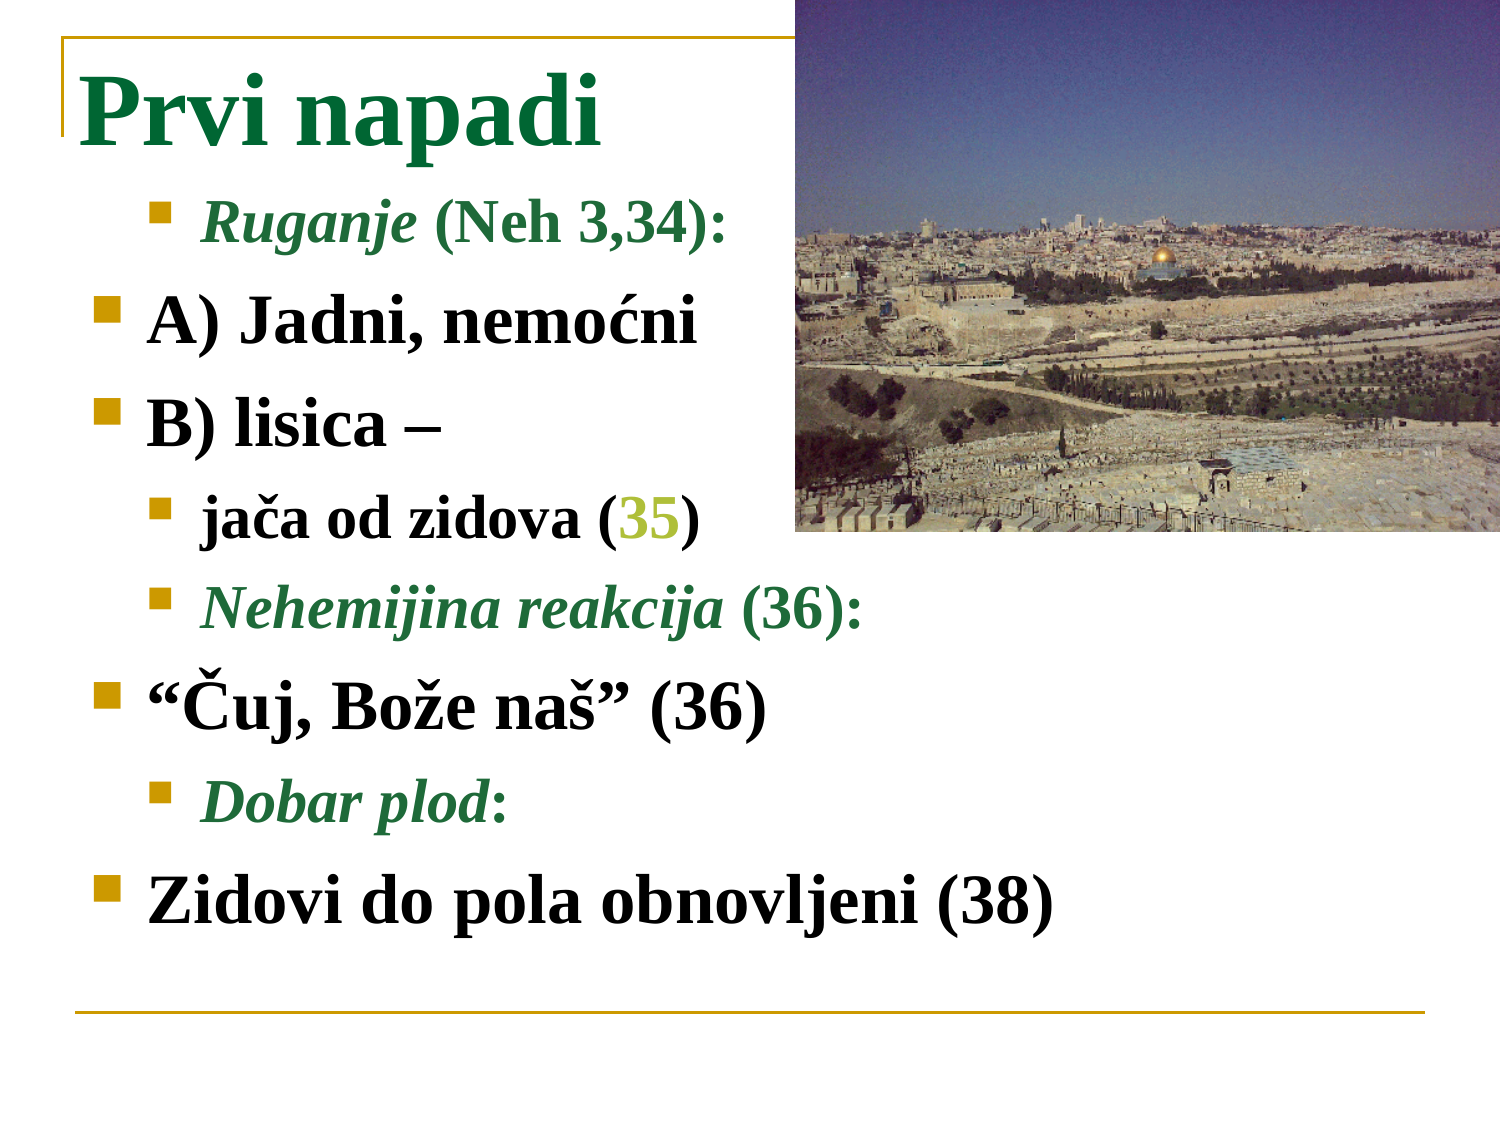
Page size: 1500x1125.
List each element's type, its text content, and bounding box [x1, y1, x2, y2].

list Ruganje (Neh 3,34): A) Jadni, nemoćni B) lisica – jača od zidova (35) Nehemijina reakcija (36): “Čuj, Bože naš” (36) Dobar plod: Zidovi do pola obnovljeni (38) [75, 172, 1426, 1006]
title Prvi napadi [63, 33, 795, 221]
picture [795, 0, 1500, 532]
